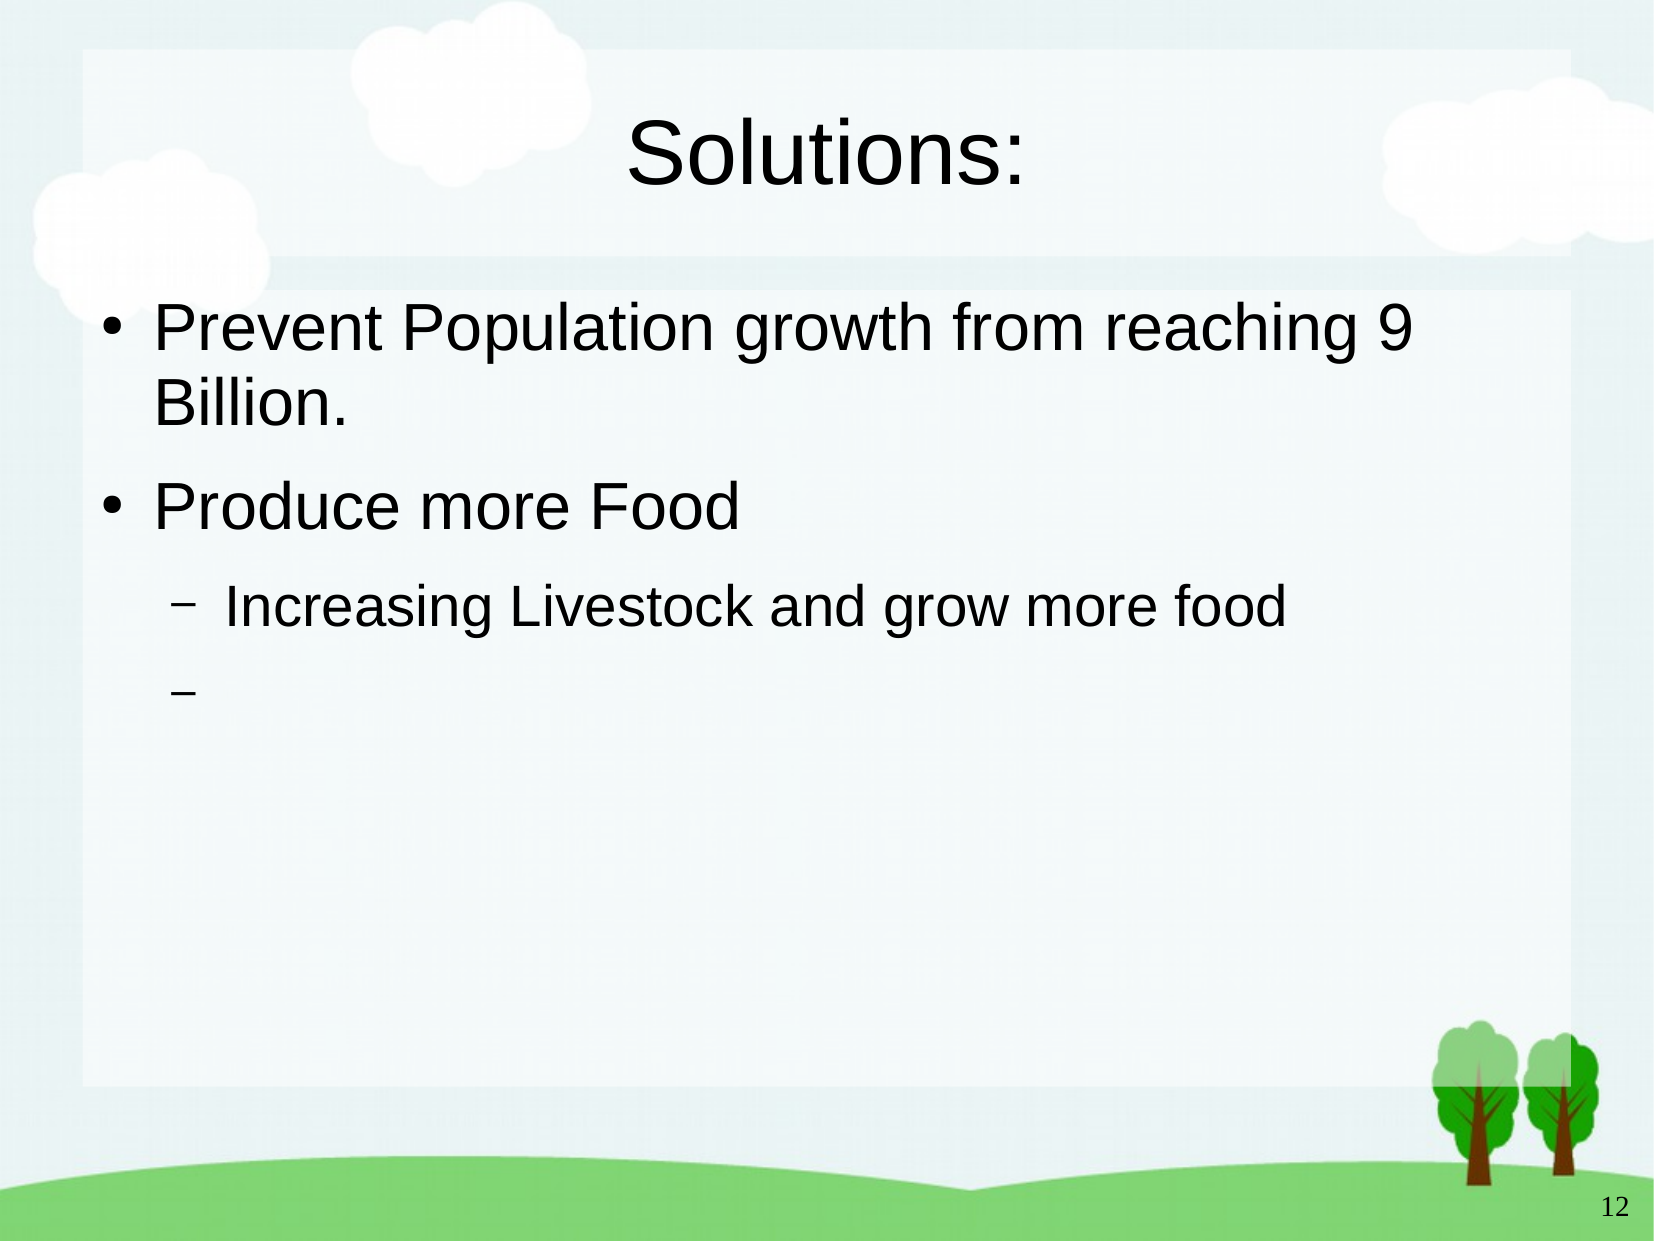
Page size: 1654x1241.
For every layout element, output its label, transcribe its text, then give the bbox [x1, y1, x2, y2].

title Solutions: [82, 49, 1571, 257]
list Prevent Population growth from reaching 9 Billion. Produce more Food Increasing Livestock and grow more food [82, 290, 1571, 1087]
picture [0, 0, 1654, 1241]
